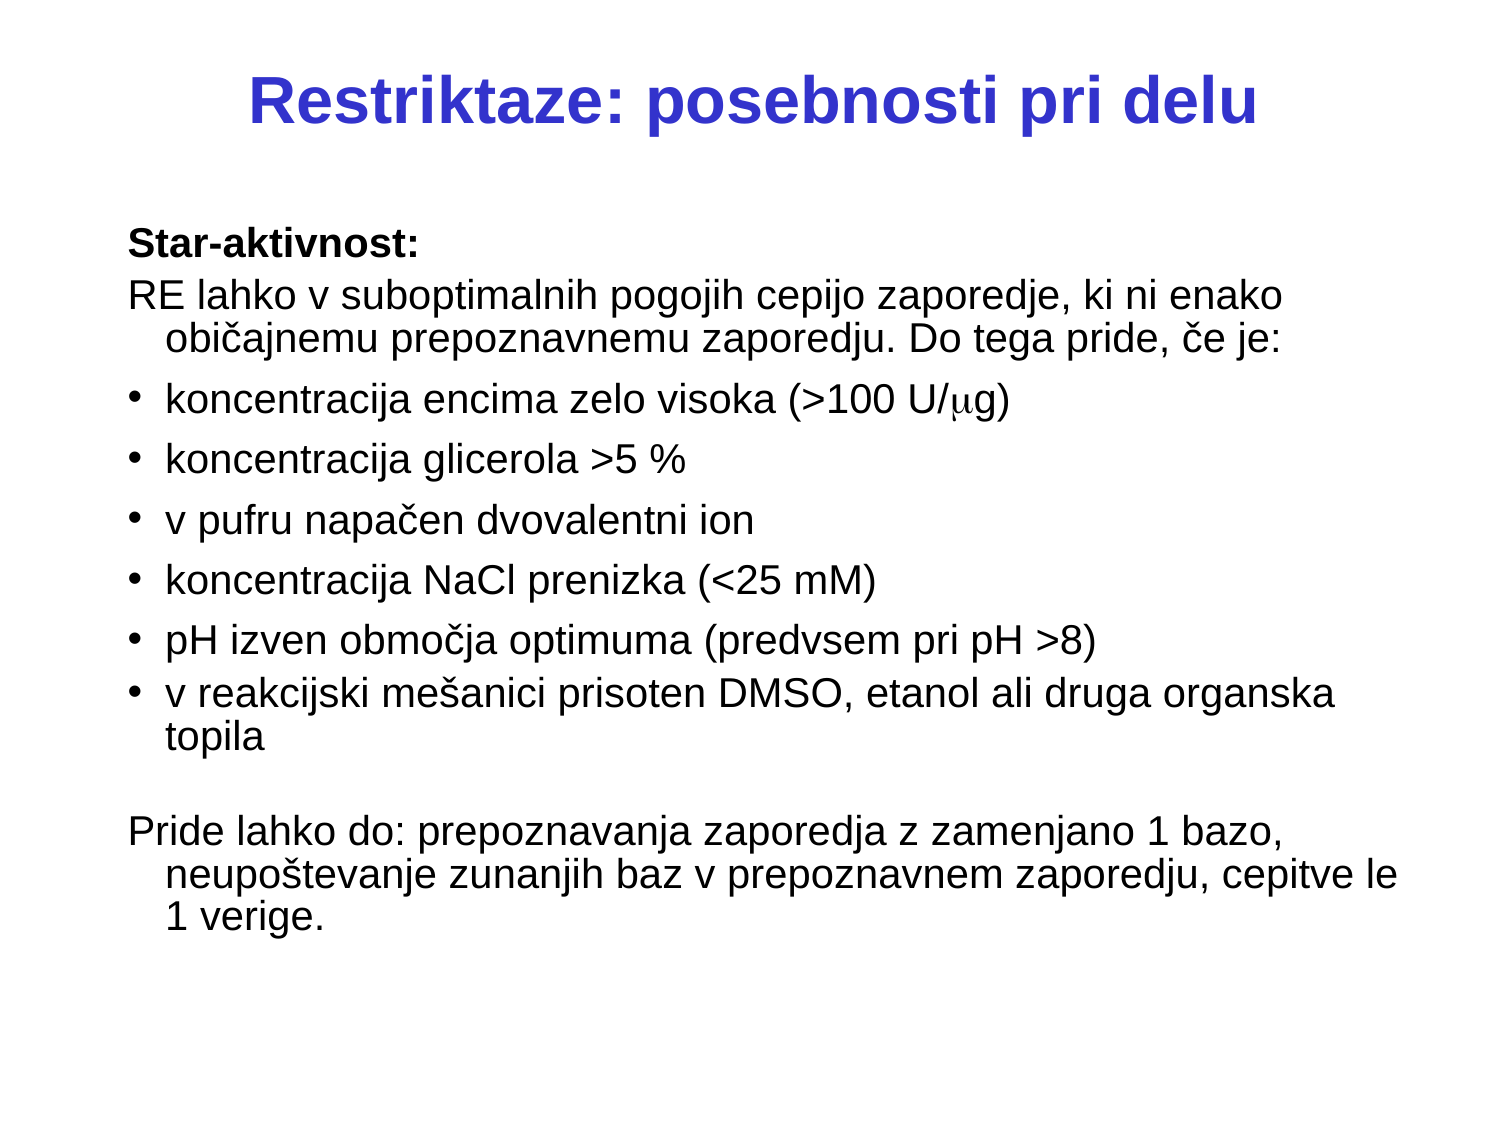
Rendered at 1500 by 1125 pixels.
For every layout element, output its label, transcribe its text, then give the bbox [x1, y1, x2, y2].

title Restriktaze: posebnosti pri delu [116, 49, 1392, 145]
list Star-aktivnost: RE lahko v suboptimalnih pogojih cepijo zaporedje, ki ni enako običajnemu prepoznavnemu zaporedju. Do tega pride, če je: koncentracija encima zelo visoka (>100 U/g) koncentracija glicerola >5 % v pufru napačen dvovalentni ion koncentracija NaCl prenizka (<25 mM) pH izven območja optimuma (predvsem pri pH >8) v reakcijski mešanici prisoten DMSO, etanol ali druga organska topila Pride lahko do: prepoznavanja zaporedja z zamenjano 1 bazo, neupoštevanje zunanjih baz v prepoznavnem zaporedju, cepitve le 1 verige. [112, 207, 1434, 1083]
